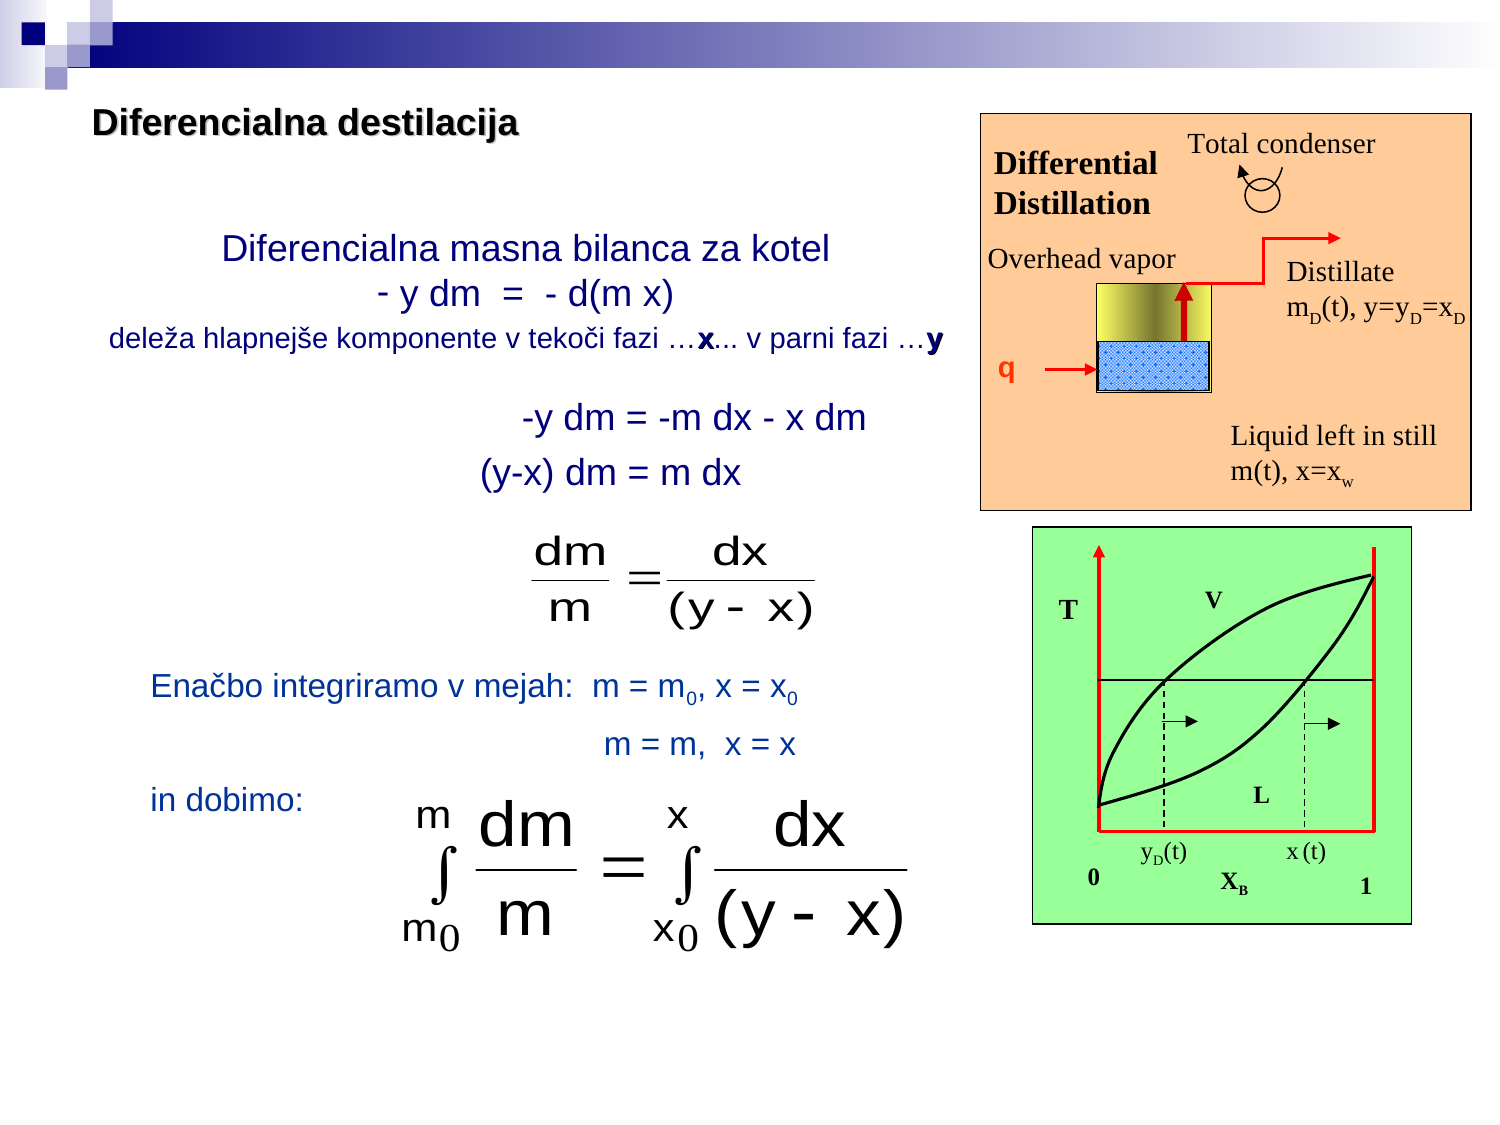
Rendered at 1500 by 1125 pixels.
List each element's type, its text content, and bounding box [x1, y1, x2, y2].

text_box yD(t) [1125, 827, 1203, 877]
text_box Total condenser [1172, 116, 1396, 173]
text_box L [1238, 770, 1285, 817]
text_box [980, 240, 1471, 511]
text_box x (t) [1271, 827, 1342, 877]
text_box XB [1205, 856, 1264, 907]
text_box Enačbo integriramo v mejah: m = m0, x = x0 m = m, x = x in dobimo: [135, 656, 1032, 827]
text_box Diferencialna destilacija [76, 90, 1200, 151]
text_box Distillate mD(t), y=yD=xD [1271, 245, 1481, 336]
text_box 0 [1072, 852, 1116, 898]
text_box Liquid left in still m(t), x=xw [1215, 408, 1453, 499]
text_box T [1043, 582, 1093, 633]
text_box -y dm = -m dx - x dm (y-x) dm = m dx [454, 385, 963, 528]
chart [525, 527, 821, 637]
text_box [980, 113, 1471, 282]
text_box Differential Distillation [979, 133, 1174, 230]
text_box [1032, 527, 1412, 925]
text_box V [1190, 575, 1238, 621]
chart [395, 827, 916, 962]
text_box [1245, 173, 1279, 182]
text_box 1 [1345, 861, 1388, 908]
text_box q [983, 340, 1031, 391]
text_box [1251, 180, 1272, 189]
text_box Diferencialna masna bilanca za kotel y dm = - d(m x) deleža hlapnejše komponente v tekoči fazi …x... v parni fazi …y [76, 216, 975, 362]
text_box [1246, 186, 1279, 211]
text_box Overhead vapor [972, 231, 1197, 282]
